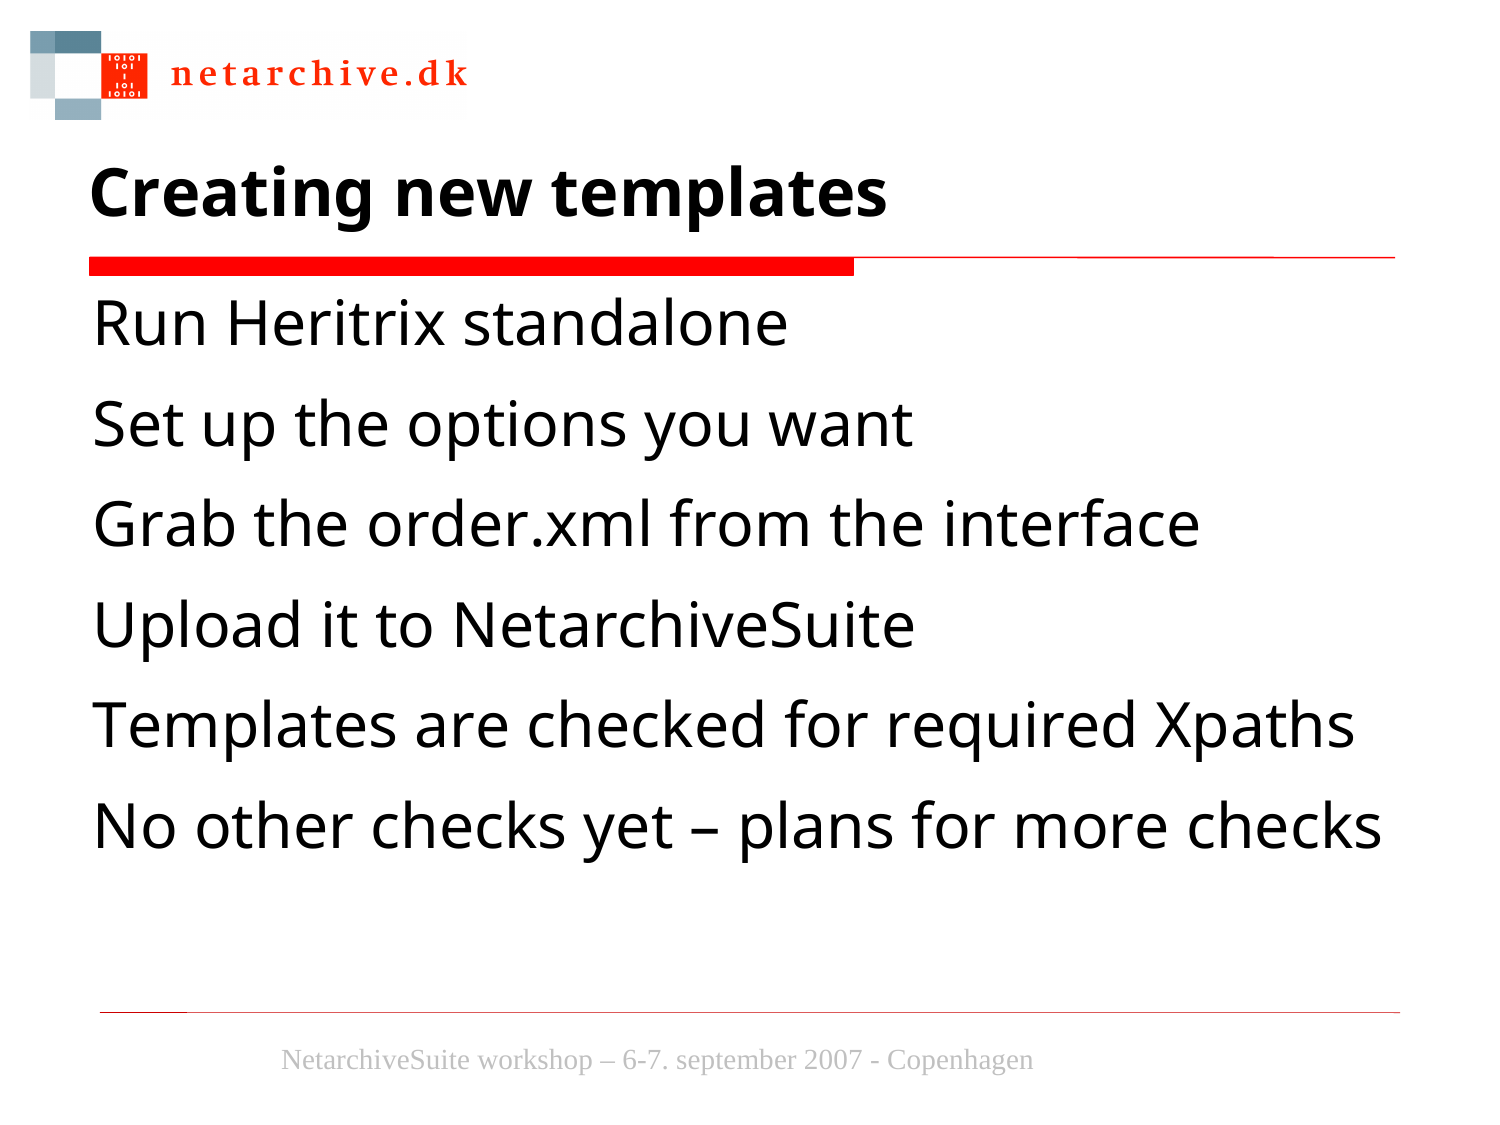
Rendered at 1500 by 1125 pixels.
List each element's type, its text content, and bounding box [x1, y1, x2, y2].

picture [29, 31, 467, 120]
title Creating new templates [88, 137, 1401, 244]
list Run Heritrix standalone Set up the options you want Grab the order.xml from the interface Upload it to NetarchiveSuite Templates are checked for required Xpaths No other checks yet – plans for more checks [92, 278, 1406, 988]
